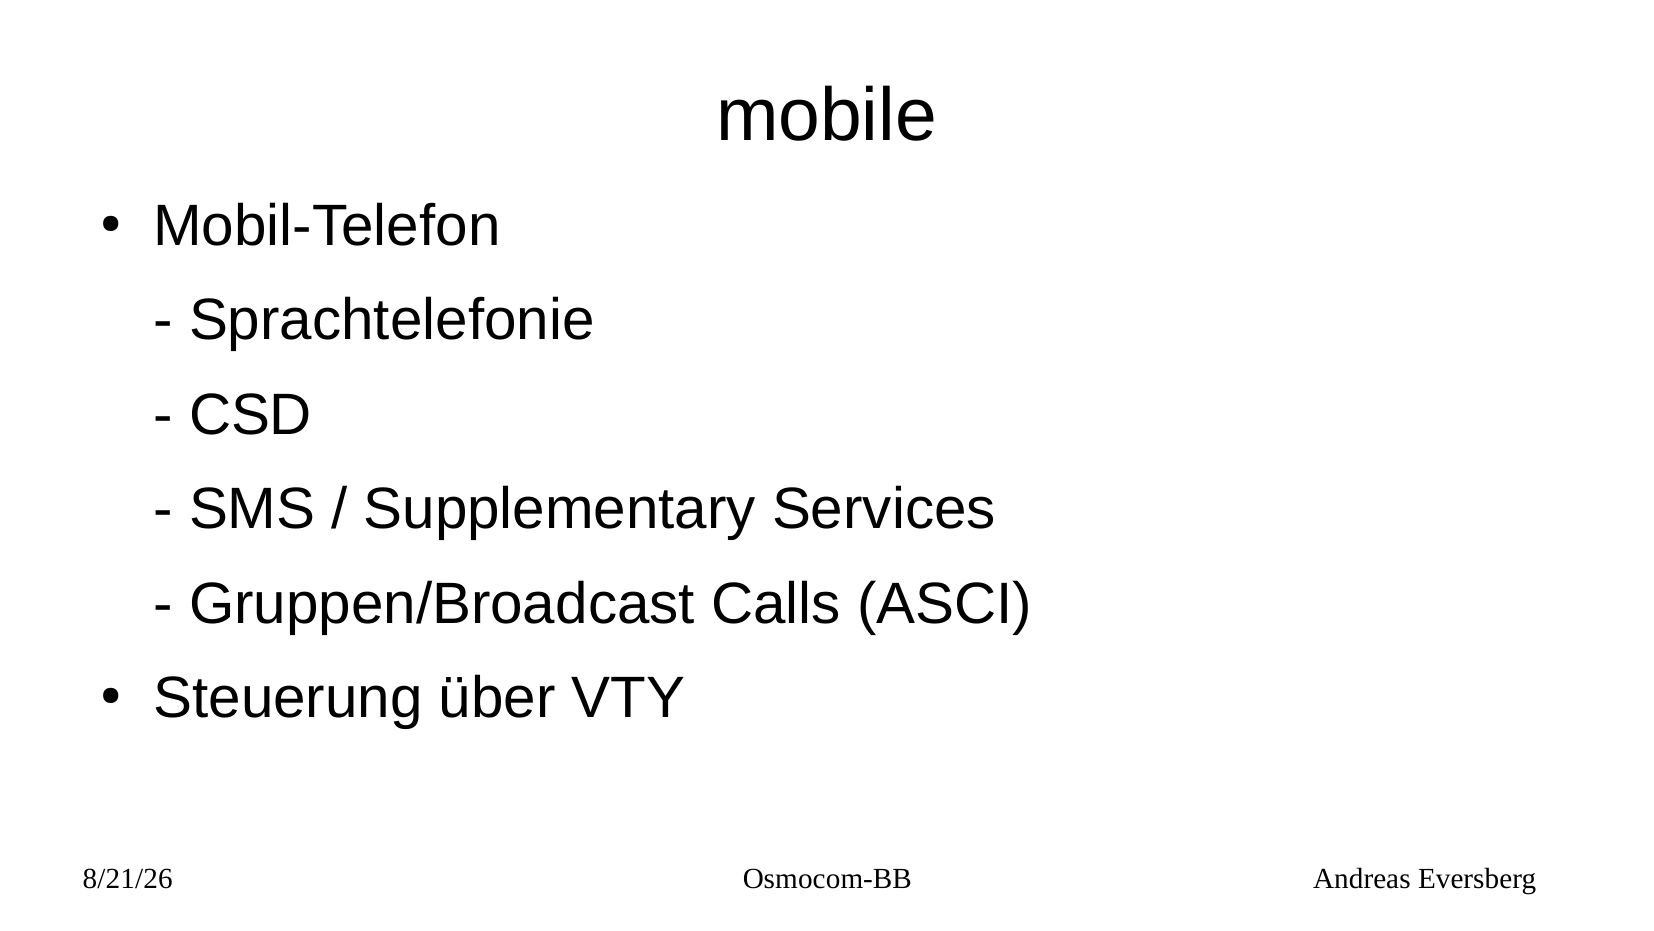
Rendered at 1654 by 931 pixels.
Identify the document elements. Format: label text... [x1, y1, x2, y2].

title mobile [82, 37, 1571, 192]
list Mobil-Telefon - Sprachtelefonie - CSD - SMS / Supplementary Services - Gruppen/Broadcast Calls (ASCI) Steuerung über VTY [82, 192, 1571, 826]
